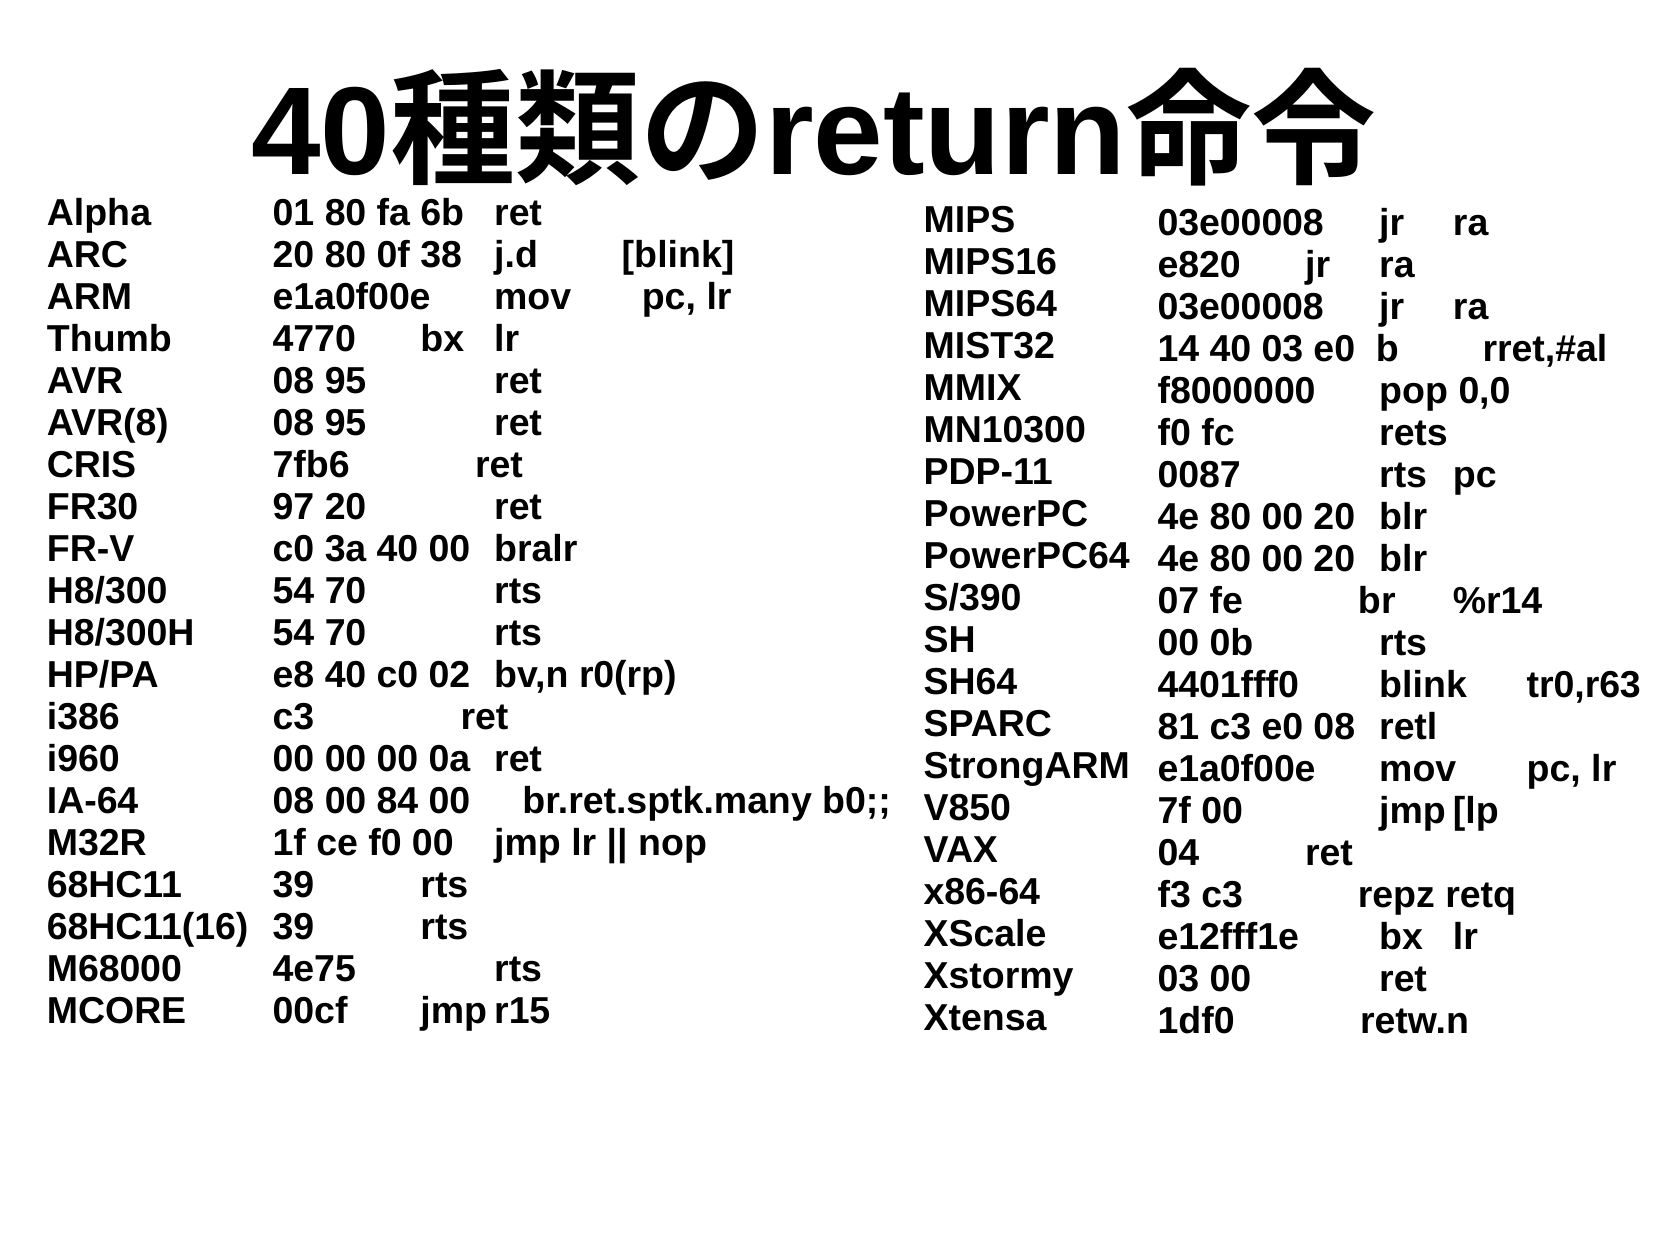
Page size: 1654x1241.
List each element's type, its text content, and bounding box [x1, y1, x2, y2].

text_box Alpha ARC ARM Thumb AVR AVR(8) CRIS FR30 FR-V H8/300 H8/300H HP/PA i386 i960 IA-64 M32R 68HC11 68HC11(16) M68000 MCORE [32, 184, 264, 1039]
text_box 01 80 fa 6b ret 20 80 0f 38 j.d [blink] e1a0f00e mov pc, lr 4770 bx lr 08 95 ret 08 95 ret 7fb6 ret 97 20 ret c0 3a 40 00 bralr 54 70 rts 54 70 rts e8 40 c0 02 bv,n r0(rp) c3 ret 00 00 00 0a ret 08 00 84 00 br.ret.sptk.many b0;; 1f ce f0 00 jmp lr || nop 39 rts 39 rts 4e75 rts 00cf jmp r15 [264, 184, 907, 1039]
text_box 03e00008 jr ra e820 jr ra 03e00008 jr ra 14 40 03 e0 b rret,#al f8000000 pop 0,0 f0 fc rets 0087 rts pc 4e 80 00 20 blr 4e 80 00 20 blr 07 fe br %r14 00 0b rts 4401fff0 blink tr0,r63 81 c3 e0 08 retl e1a0f00e mov pc, lr 7f 00 jmp [lp 04 ret f3 c3 repz retq e12fff1e bx lr 03 00 ret 1df0 retw.n [1142, 193, 1654, 1049]
text_box MIPS MIPS16 MIPS64 MIST32 MMIX MN10300 PDP-11 PowerPC PowerPC64 S/390 SH SH64 SPARC StrongARM V850 VAX x86-64 XScale Xstormy Xtensa [908, 191, 1145, 1046]
text_box 40種類のreturn命令 [236, 22, 1424, 178]
